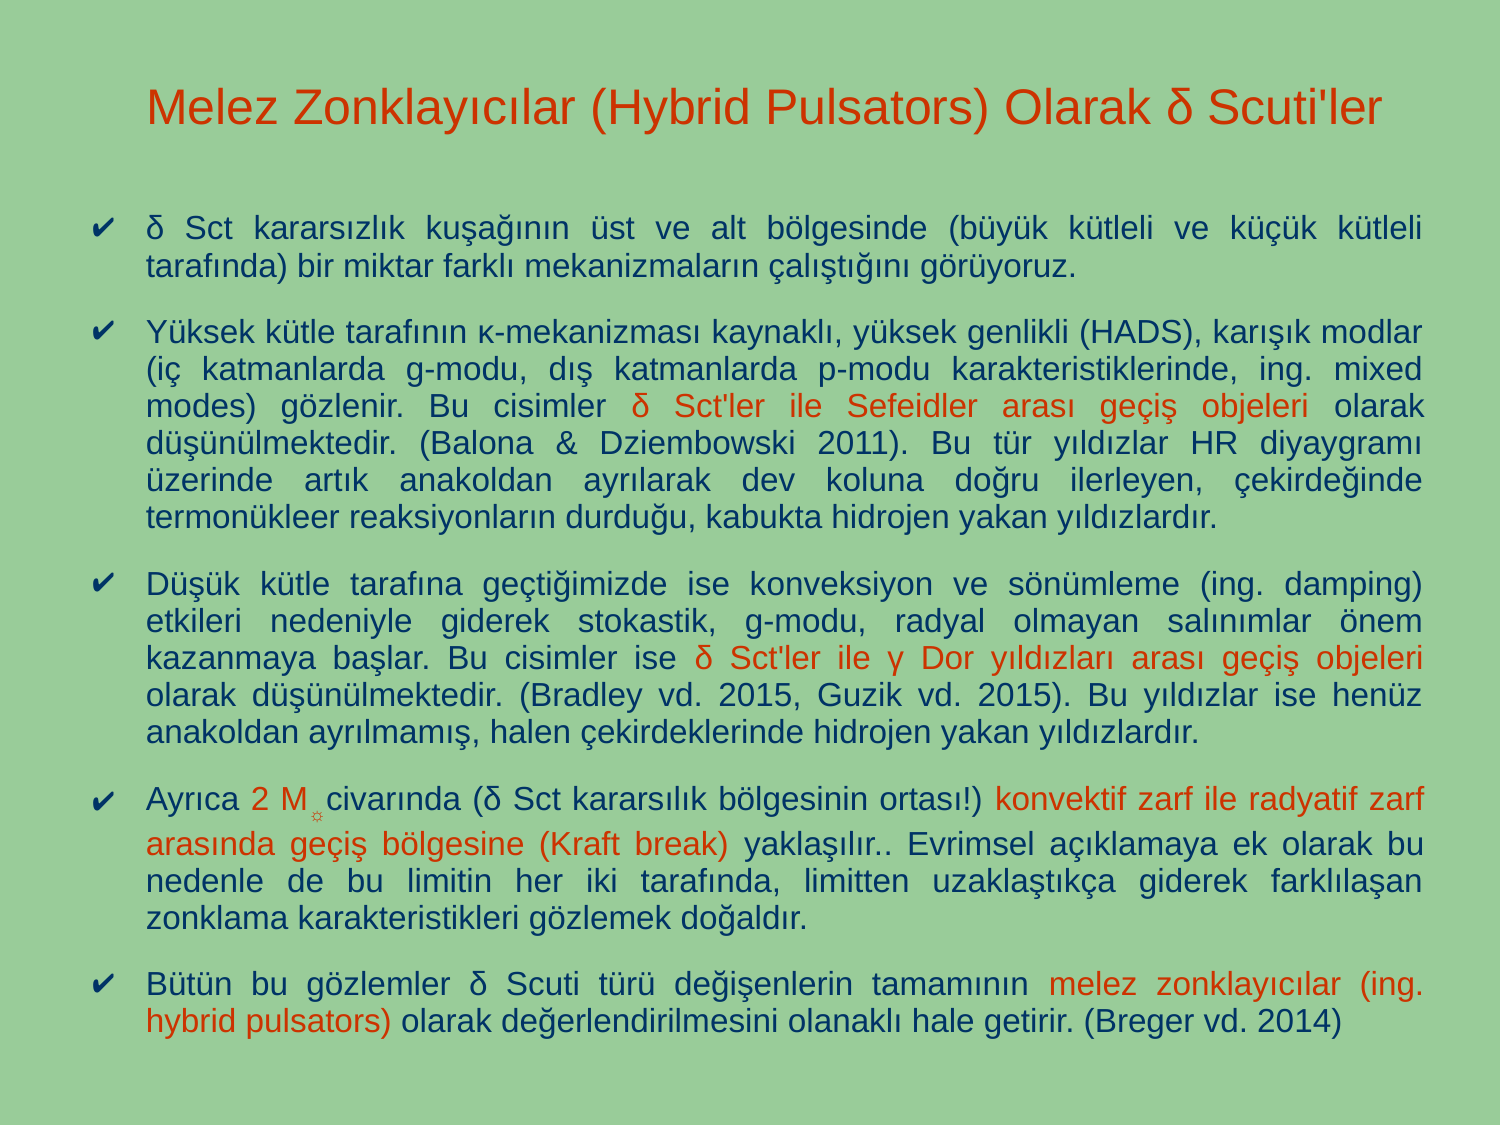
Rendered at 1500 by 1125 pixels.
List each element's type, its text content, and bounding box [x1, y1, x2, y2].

list δ Sct kararsızlık kuşağının üst ve alt bölgesinde (büyük kütleli ve küçük kütleli tarafında) bir miktar farklı mekanizmaların çalıştığını görüyoruz. Yüksek kütle tarafının κ-mekanizması kaynaklı, yüksek genlikli (HADS), karışık modlar (iç katmanlarda g-modu, dış katmanlarda p-modu karakteristiklerinde, ing. mixed modes) gözlenir. Bu cisimler δ Sct'ler ile Sefeidler arası geçiş objeleri olarak düşünülmektedir. (Balona & Dziembowski 2011). Bu tür yıldızlar HR diyaygramı üzerinde artık anakoldan ayrılarak dev koluna doğru ilerleyen, çekirdeğinde termonükleer reaksiyonların durduğu, kabukta hidrojen yakan yıldızlardır. Düşük kütle tarafına geçtiğimizde ise konveksiyon ve sönümleme (ing. damping) etkileri nedeniyle giderek stokastik, g-modu, radyal olmayan salınımlar önem kazanmaya başlar. Bu cisimler ise δ Sct'ler ile γ Dor yıldızları arası geçiş objeleri olarak düşünülmektedir. (Bradley vd. 2015, Guzik vd. 2015). Bu yıldızlar ise henüz anakoldan ayrılmamış, halen çekirdeklerinde hidrojen yakan yıldızlardır. Ayrıca 2 M☼civarında (δ Sct kararsılık bölgesinin ortası!) konvektif zarf ile radyatif zarf arasında geçiş bölgesine (Kraft break) yaklaşılır.. Evrimsel açıklamaya ek olarak bu nedenle de bu limitin her iki tarafında, limitten uzaklaştıkça giderek farklılaşan zonklama karakteristikleri gözlemek doğaldır. Bütün bu gözlemler δ Scuti türü değişenlerin tamamının melez zonklayıcılar (ing. hybrid pulsators) olarak değerlendirilmesini olanaklı hale getirir. (Breger vd. 2014) [75, 210, 1425, 1060]
text_box Melez Zonklayıcılar (Hybrid Pulsators) Olarak δ Scuti'ler [105, 71, 1426, 205]
